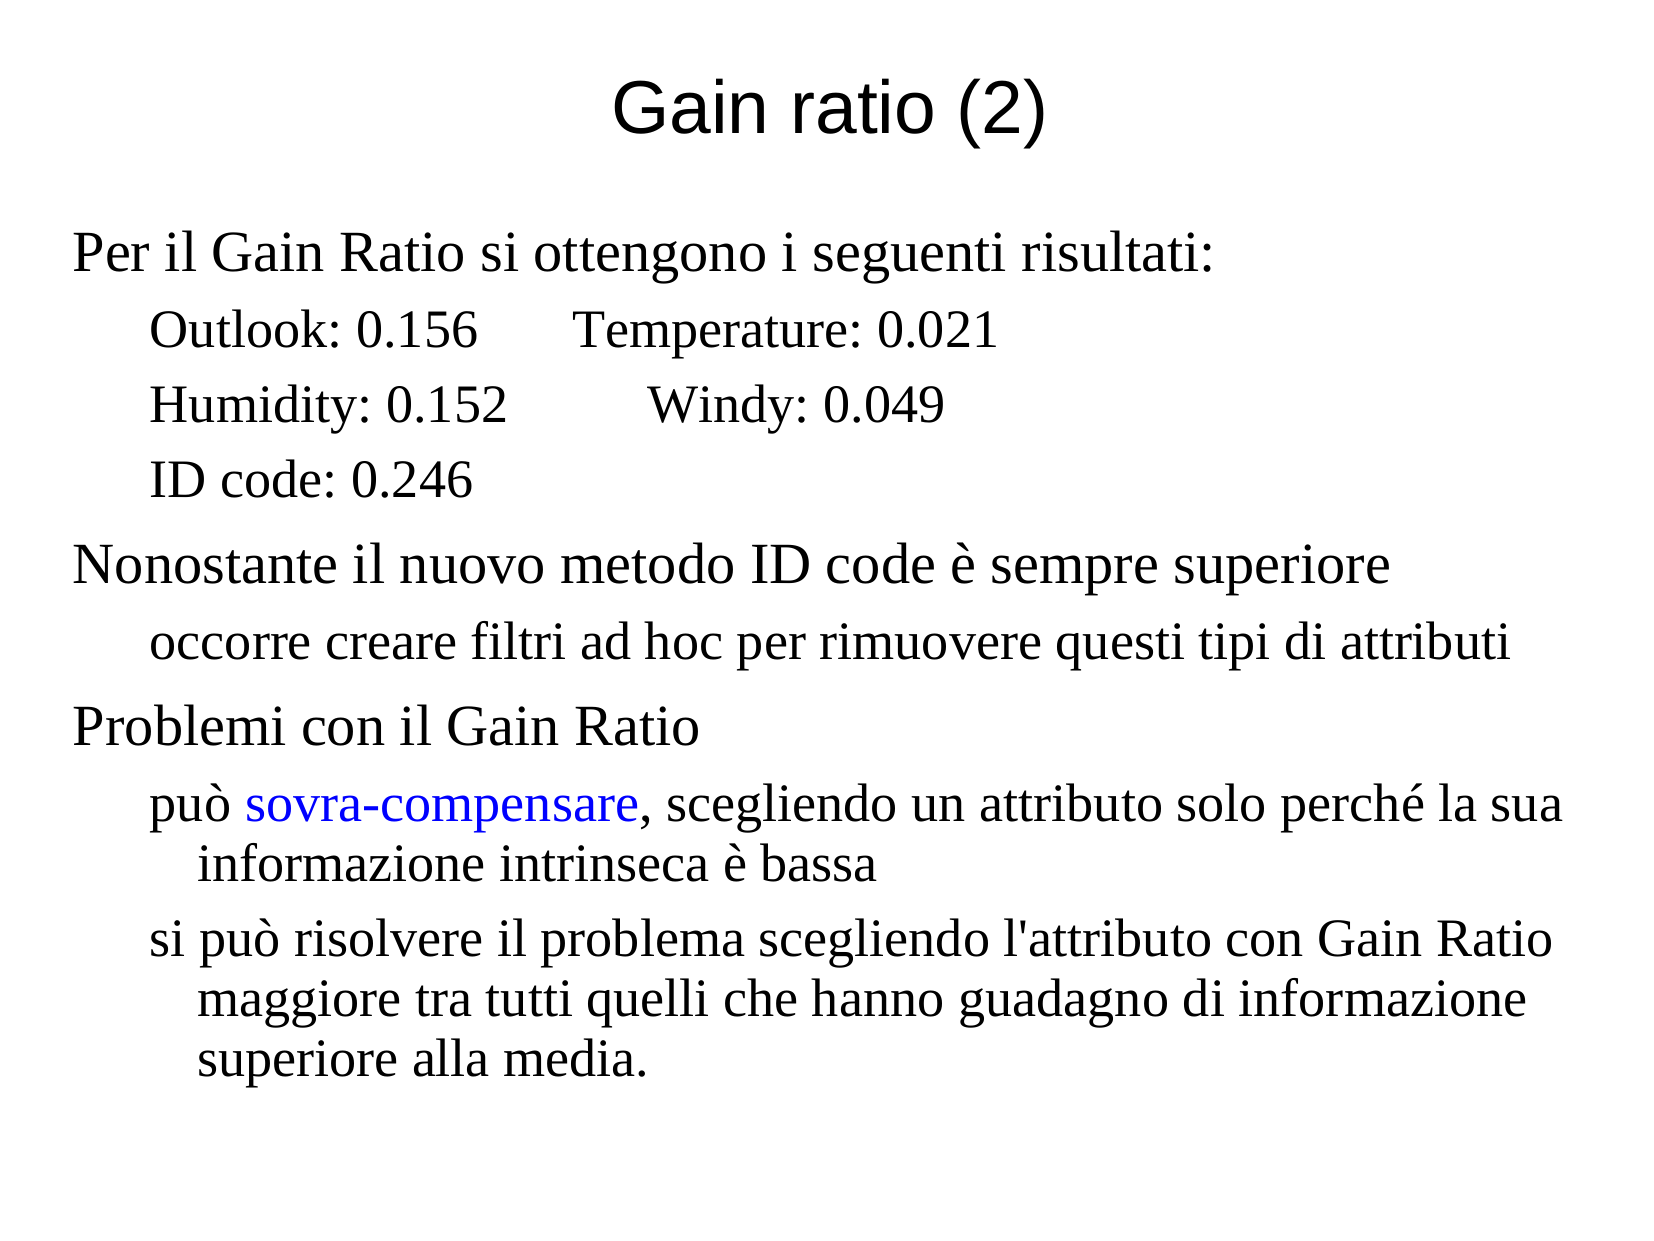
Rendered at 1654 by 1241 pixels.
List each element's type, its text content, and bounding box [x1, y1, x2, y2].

title Gain ratio (2) [52, 42, 1608, 173]
list Per il Gain Ratio si ottengono i seguenti risultati: Outlook: 0.156 Temperature: 0.021 Humidity: 0.152 Windy: 0.049 ID code: 0.246 Nonostante il nuovo metodo ID code è sempre superiore occorre creare filtri ad hoc per rimuovere questi tipi di attributi Problemi con il Gain Ratio può sovra-compensare, scegliendo un attributo solo perché la sua informazione intrinseca è bassa si può risolvere il problema scegliendo l'attributo con Gain Ratio maggiore tra tutti quelli che hanno guadagno di informazione superiore alla media. [55, 219, 1605, 1179]
